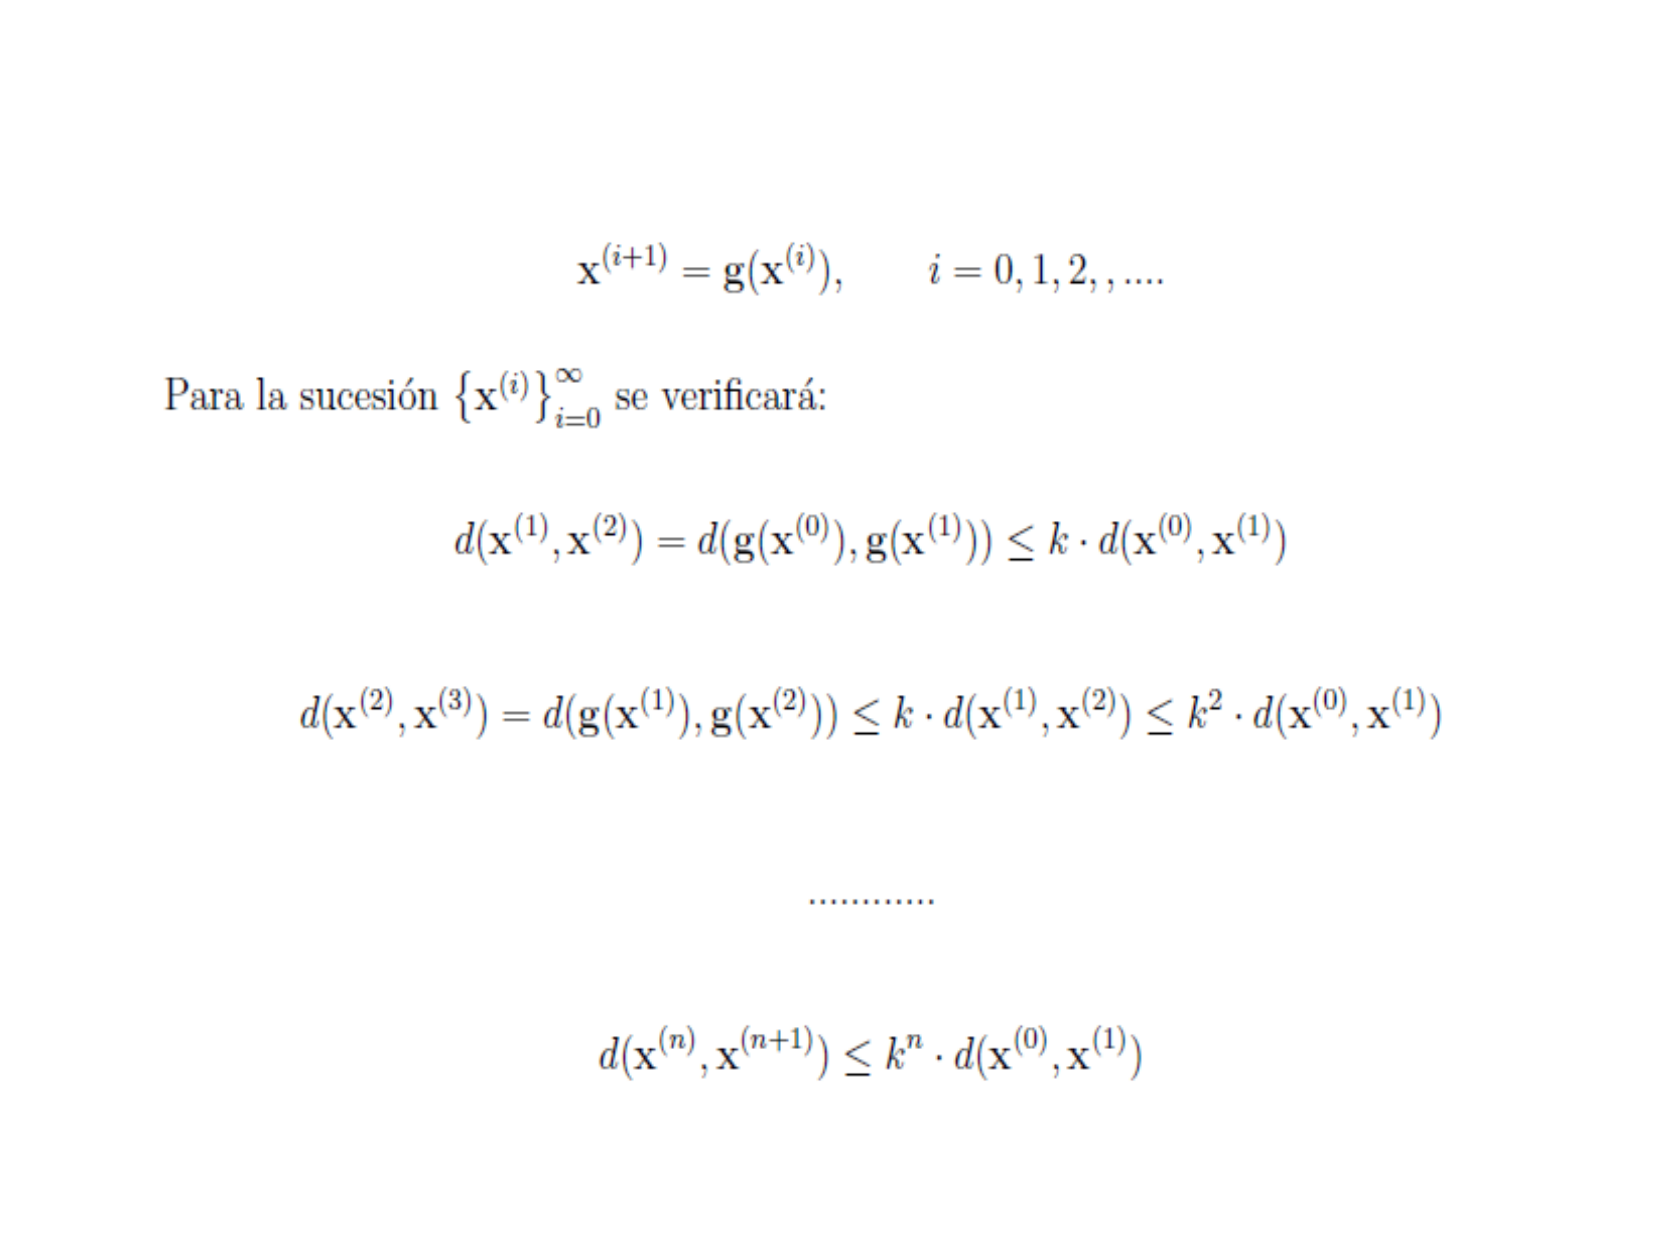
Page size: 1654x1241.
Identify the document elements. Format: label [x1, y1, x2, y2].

picture [118, 147, 1595, 1152]
